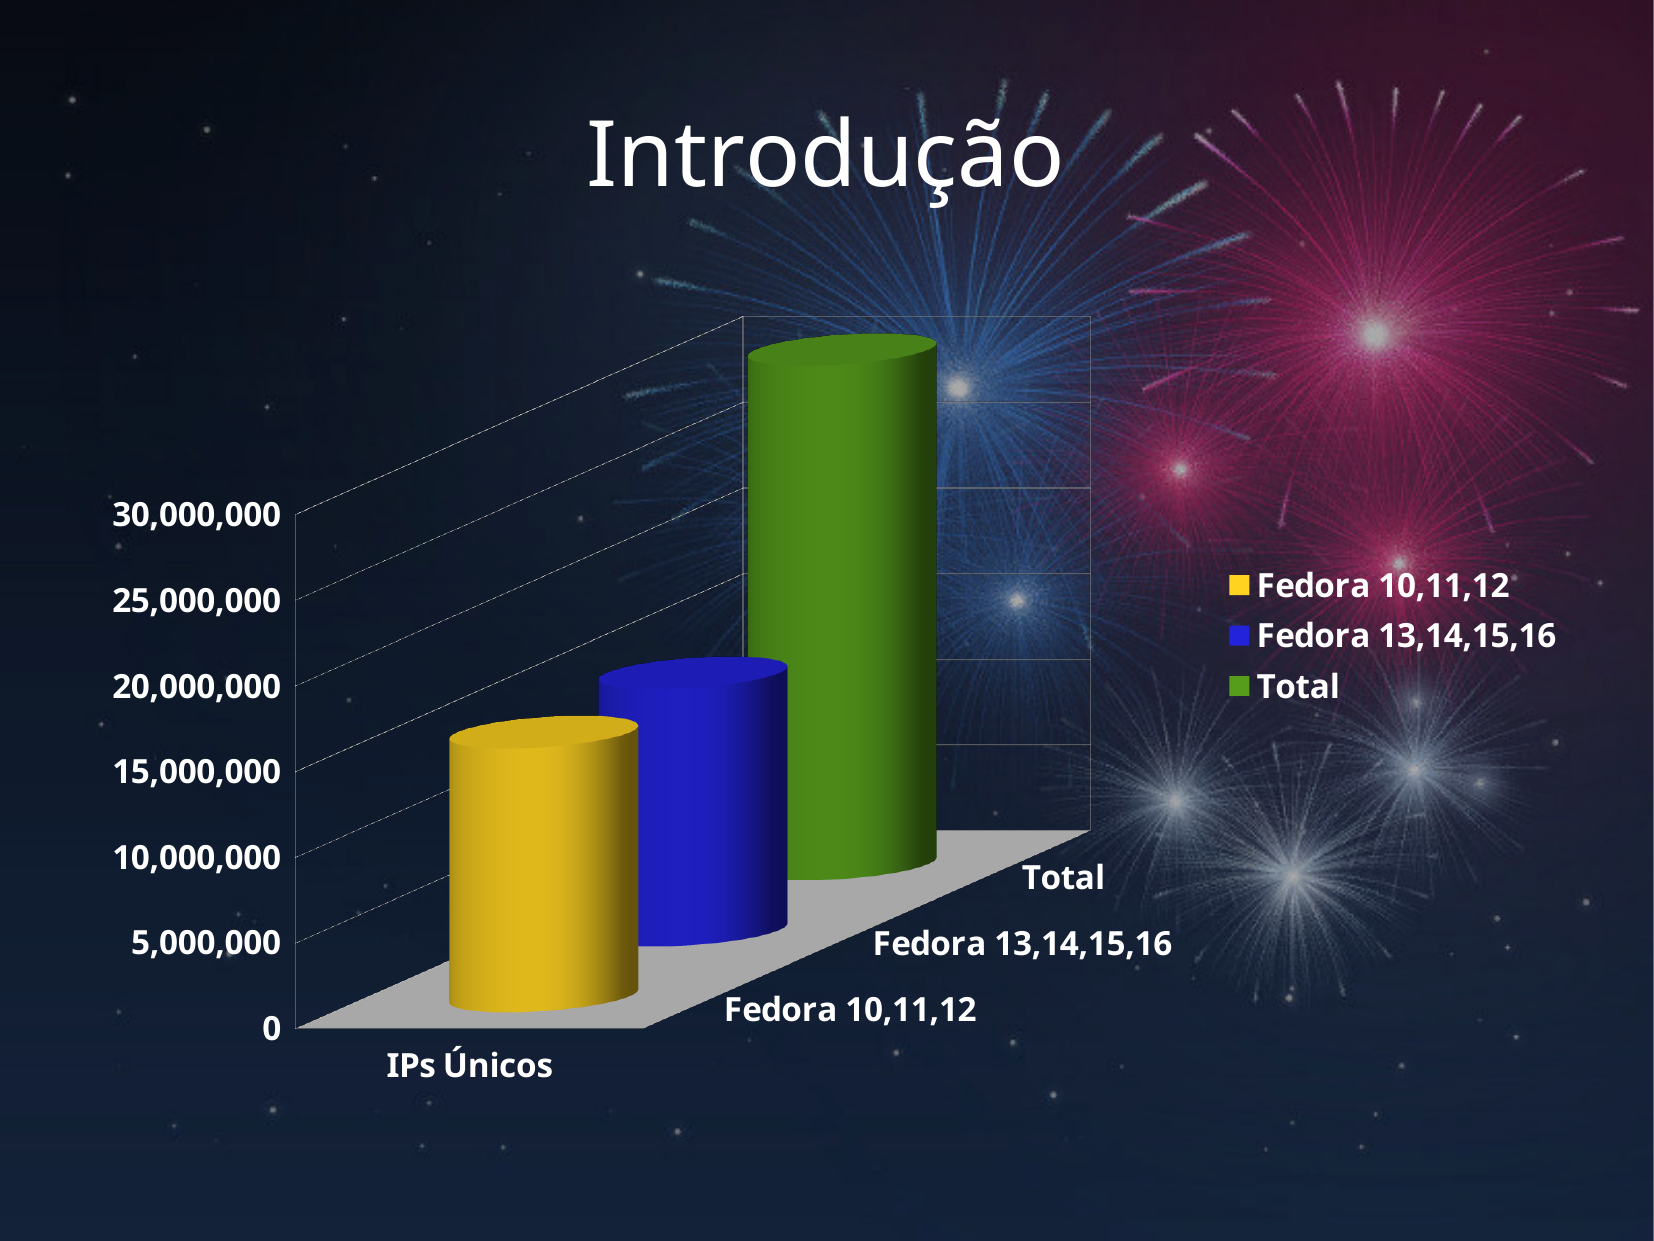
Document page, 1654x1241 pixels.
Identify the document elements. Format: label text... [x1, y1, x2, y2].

title Introdução [82, 49, 1570, 256]
picture [0, 0, 1654, 1241]
chart [82, 290, 1570, 1114]
